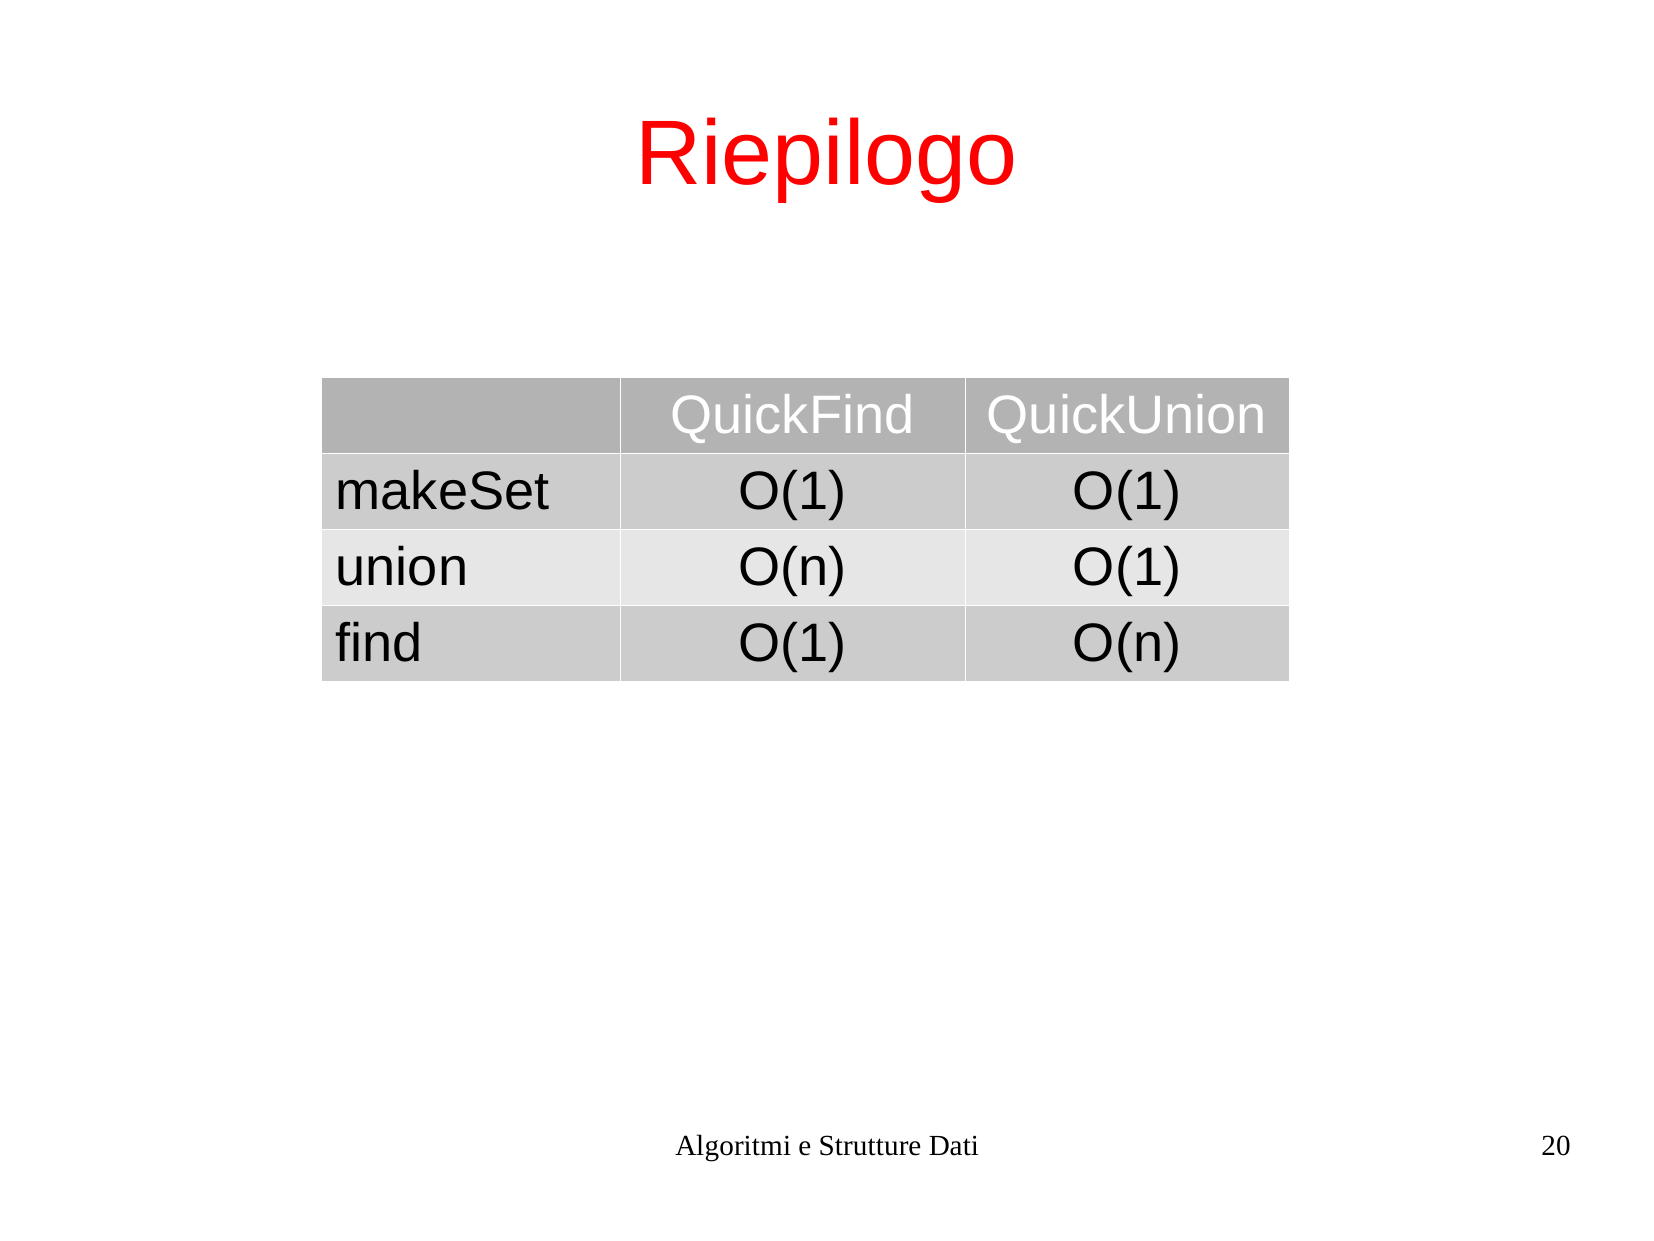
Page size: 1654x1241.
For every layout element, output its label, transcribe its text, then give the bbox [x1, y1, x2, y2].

title Riepilogo [82, 49, 1571, 257]
table_cell O(1) [621, 606, 965, 681]
table_cell O(1) [966, 530, 1289, 605]
table_cell union [322, 530, 620, 605]
table_cell find [322, 606, 620, 681]
table_cell O(n) [621, 530, 965, 605]
table_cell O(1) [621, 454, 965, 529]
table_cell O(n) [966, 606, 1289, 681]
table_cell makeSet [322, 454, 620, 529]
table_header QuickFind [621, 378, 965, 453]
table_cell O(1) [966, 454, 1289, 529]
table_header [322, 378, 620, 453]
table_header QuickUnion [966, 378, 1289, 453]
